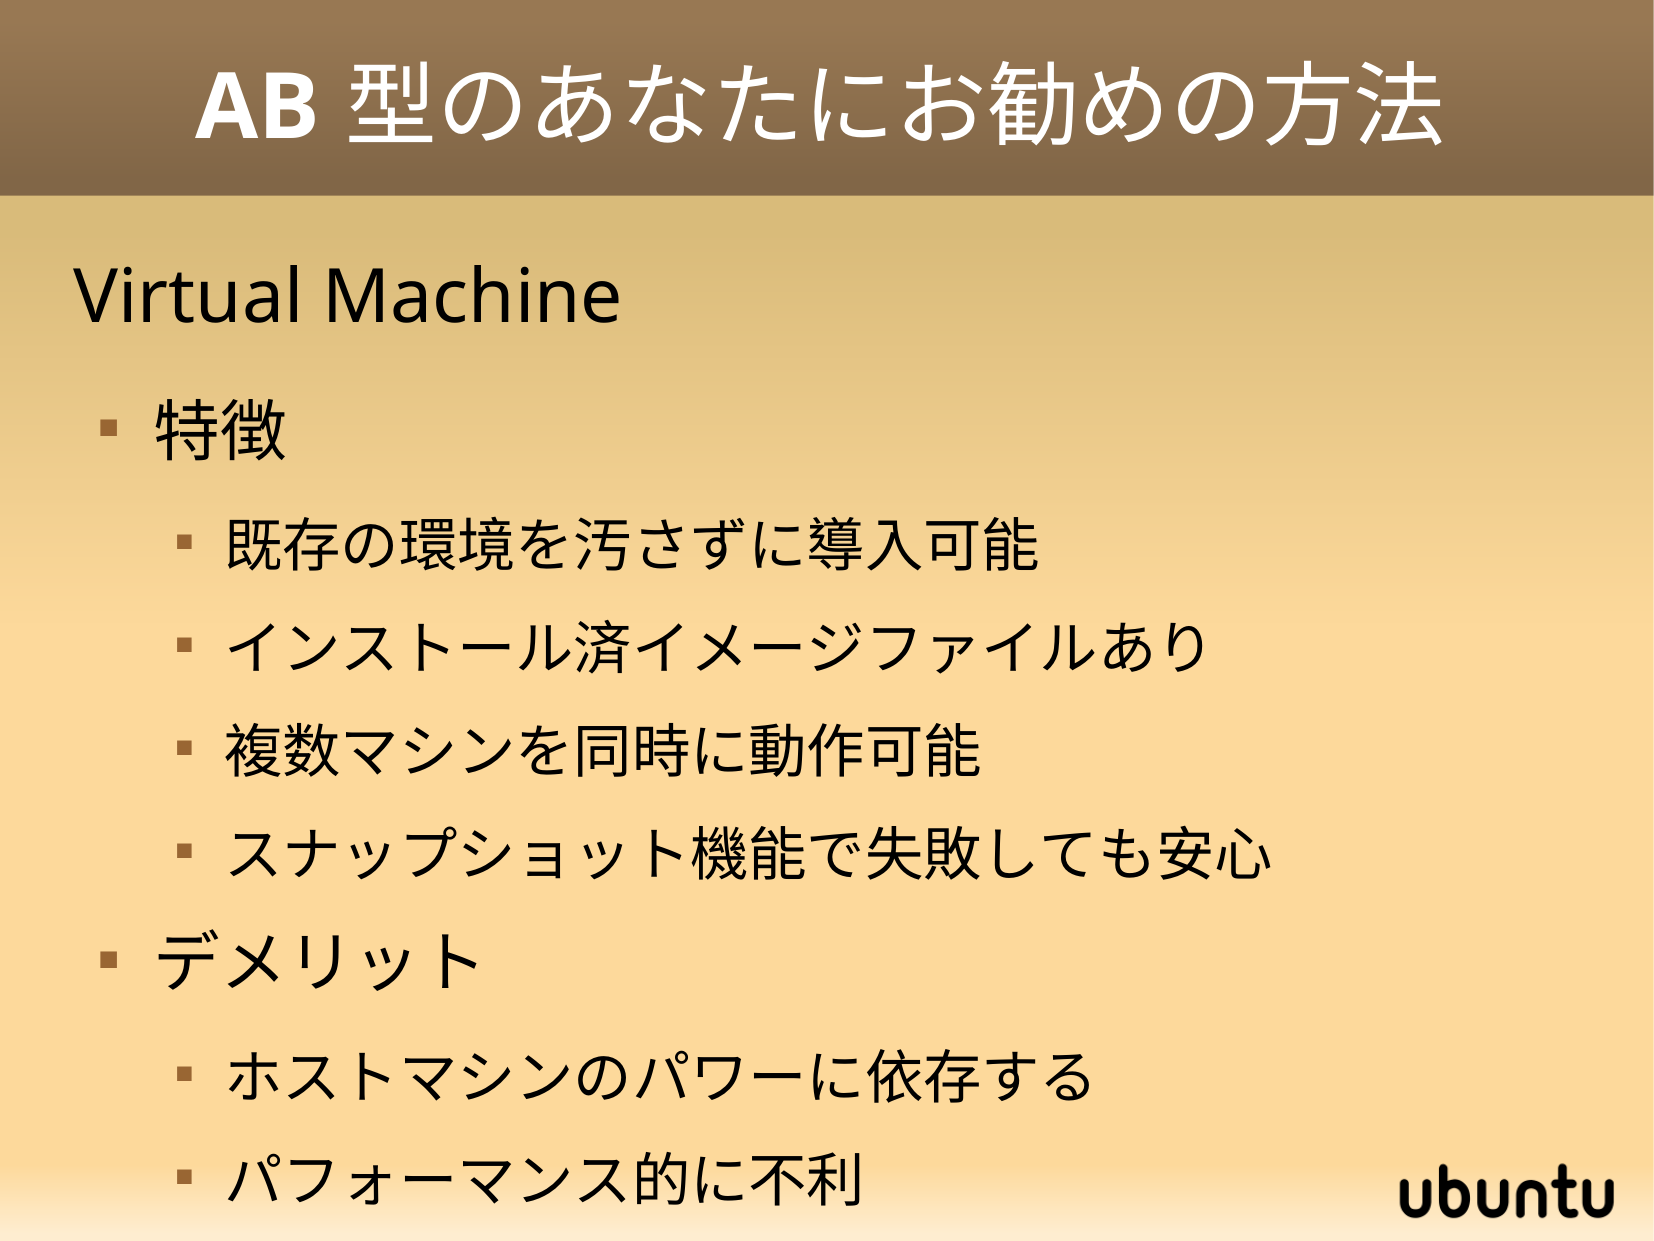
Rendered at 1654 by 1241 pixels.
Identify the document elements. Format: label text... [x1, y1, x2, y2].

list 特徴 既存の環境を汚さずに導入可能 インストール済イメージファイルあり 複数マシンを同時に動作可能 スナップショット機能で失敗しても安心 デメリット ホストマシンのパワーに依存する パフォーマンス的に不利 [82, 383, 1571, 1094]
picture [0, 0, 1654, 1241]
title AB型のあなたにお勧めの方法 [76, 0, 1565, 208]
text_box Virtual Machine [59, 234, 661, 325]
